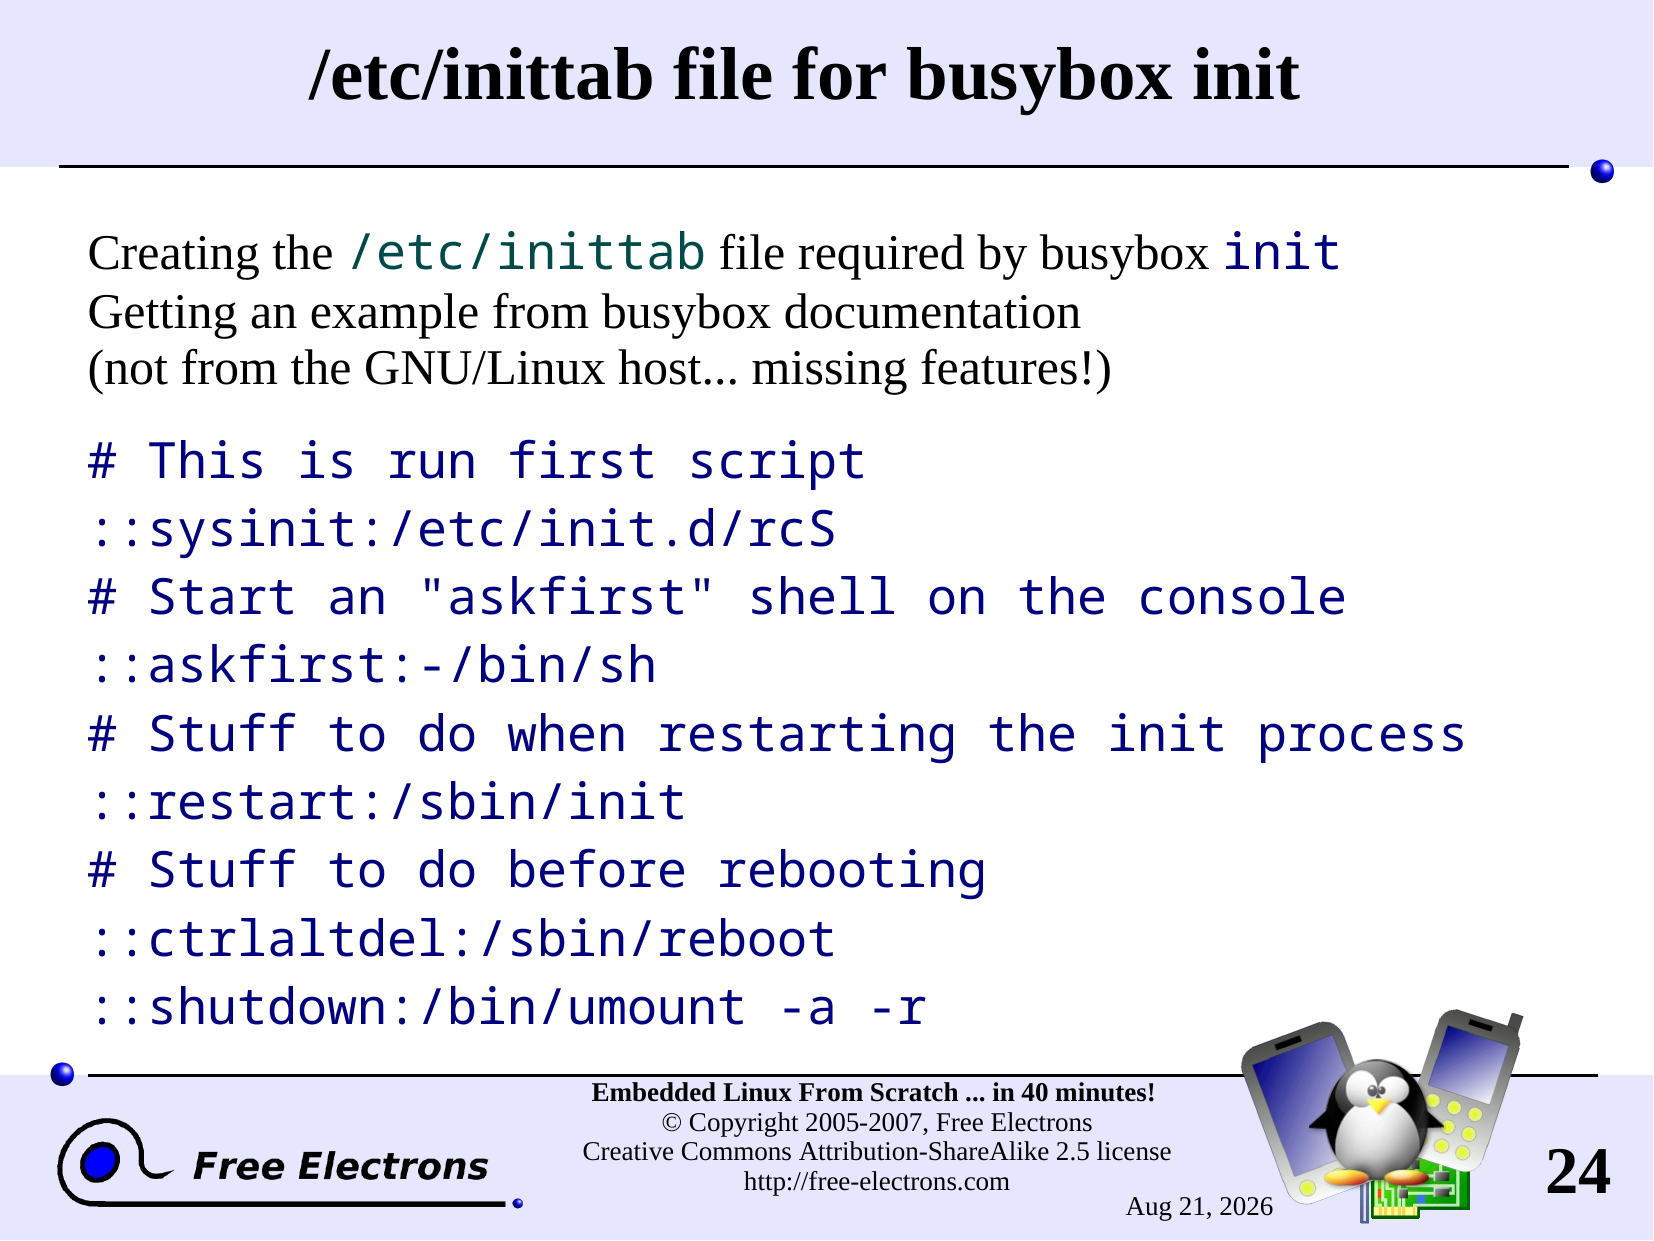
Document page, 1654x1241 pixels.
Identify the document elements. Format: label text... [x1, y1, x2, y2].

picture [1231, 1007, 1538, 1241]
title /etc/inittab file for busybox init [60, 18, 1551, 132]
picture [50, 1107, 527, 1216]
list Creating the /etc/inittab file required by busybox init Getting an example from busybox documentation (not from the GNU/Linux host... missing features!) # This is run first script ::sysinit:/etc/init.d/rcS # Start an "askfirst" shell on the console ::askfirst:-/bin/sh # Stuff to do when restarting the init process ::restart:/sbin/init # Stuff to do before rebooting ::ctrlaltdel:/sbin/reboot ::shutdown:/bin/umount -a -r [69, 216, 1518, 1066]
